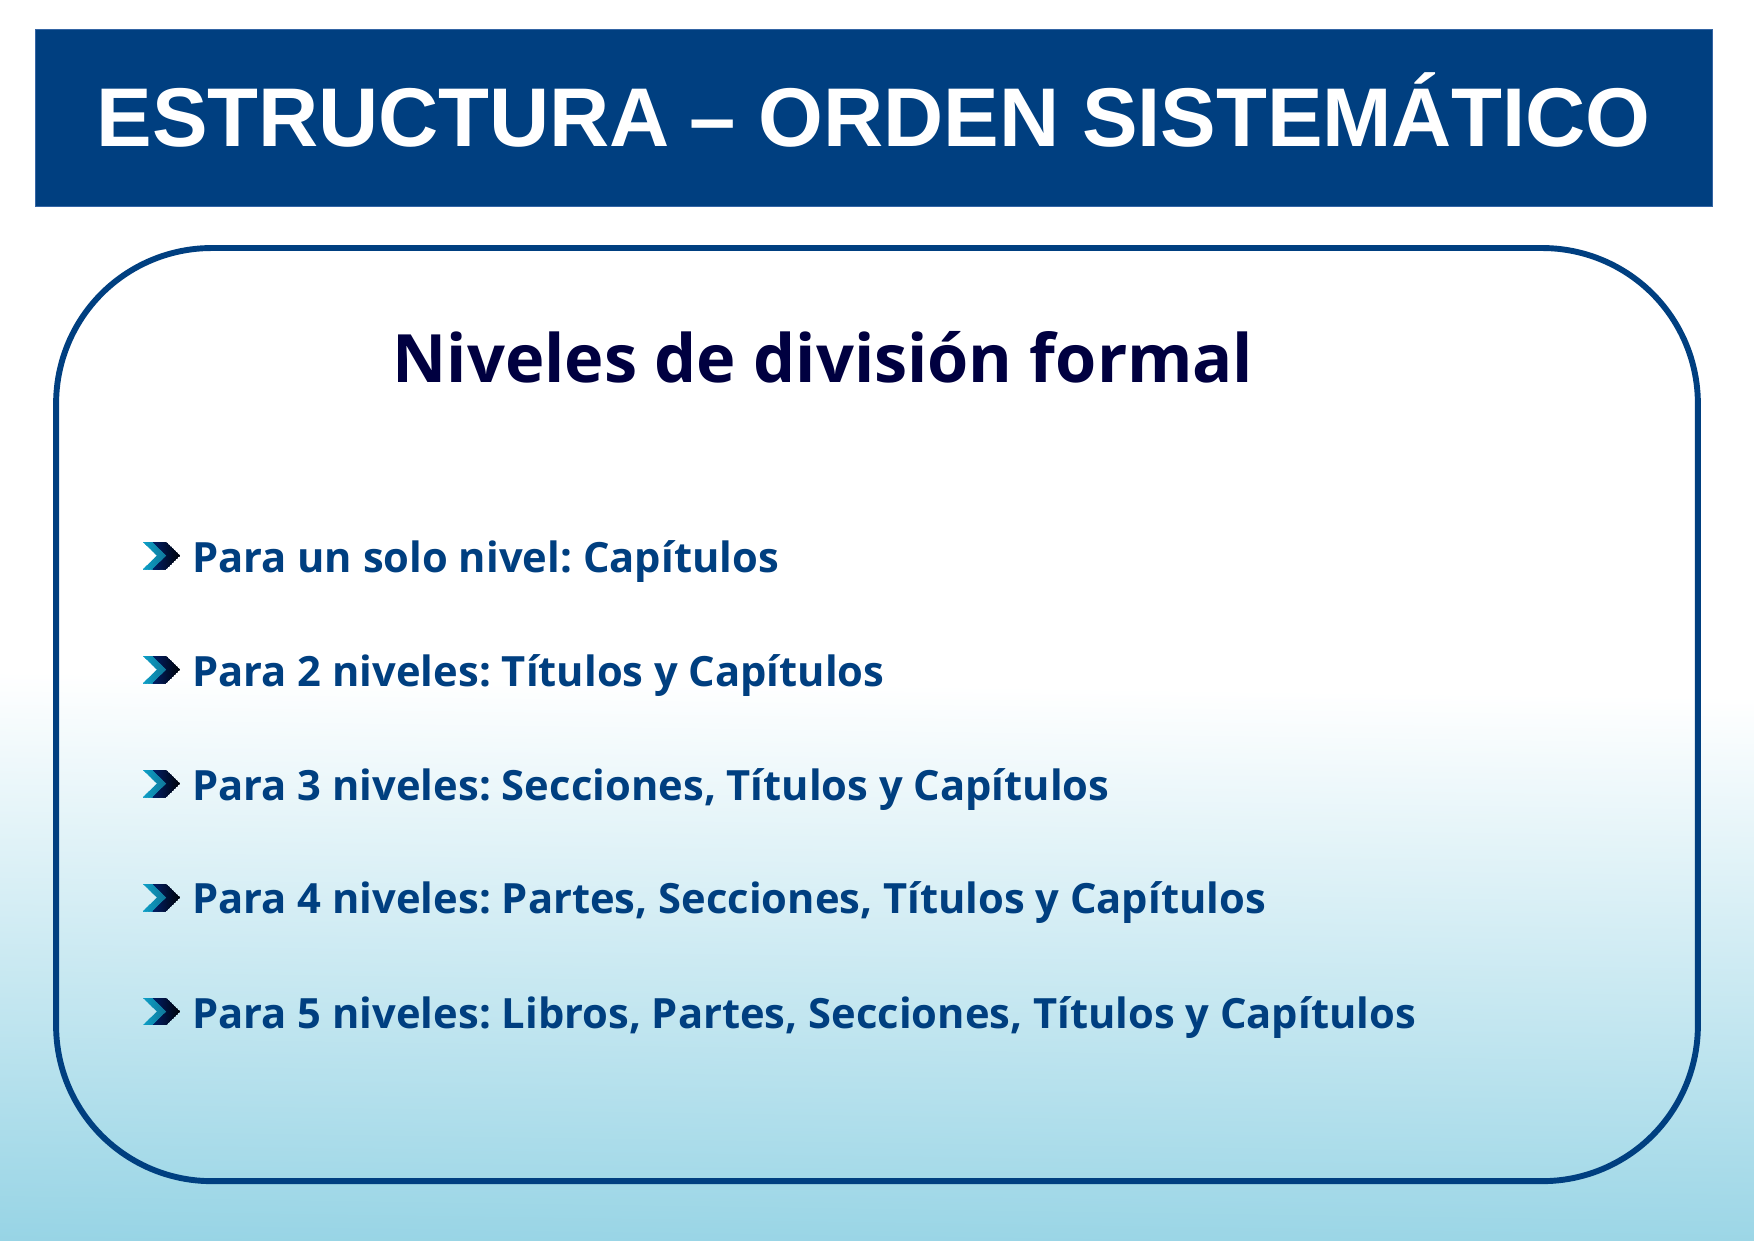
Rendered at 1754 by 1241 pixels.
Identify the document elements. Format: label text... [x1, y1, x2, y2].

text_box ESTRUCTURA – ORDEN SISTEMÁTICO [35, 29, 1713, 207]
text_box Para un solo nivel: Capítulos Para 2 niveles: Títulos y Capítulos Para 3 niveles: Secciones, Títulos y Capítulos Para 4 niveles: Partes, Secciones, Títulos y Capítulos Para 5 niveles: Libros, Partes, Secciones, Títulos y Capítulos [106, 413, 1642, 1182]
text_box Niveles de división formal [377, 304, 1382, 413]
